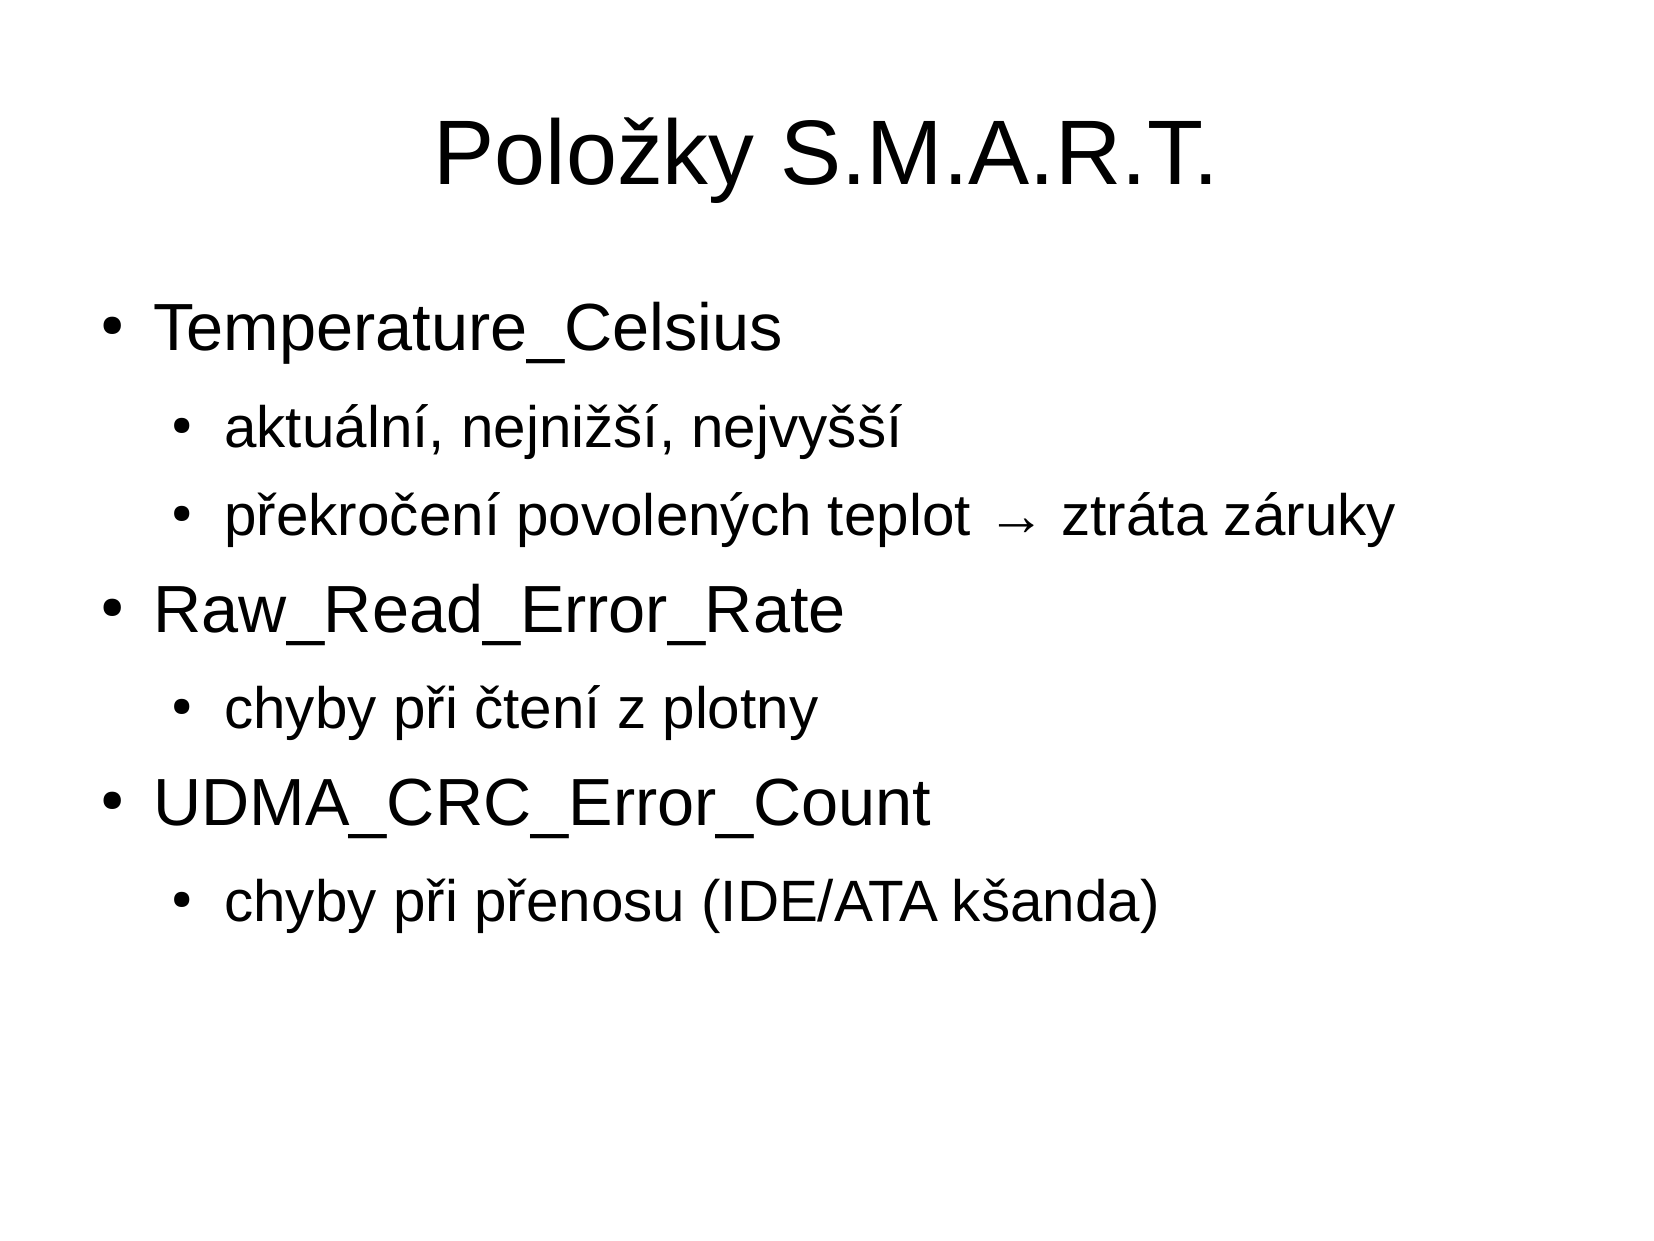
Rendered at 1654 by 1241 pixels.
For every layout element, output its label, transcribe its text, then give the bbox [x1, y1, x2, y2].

title Položky S.M.A.R.T. [82, 49, 1571, 257]
list Temperature_Celsius aktuální, nejnižší, nejvyšší překročení povolených teplot → ztráta záruky Raw_Read_Error_Rate chyby při čtení z plotny UDMA_CRC_Error_Count chyby při přenosu (IDE/ATA kšanda) [82, 290, 1571, 1010]
